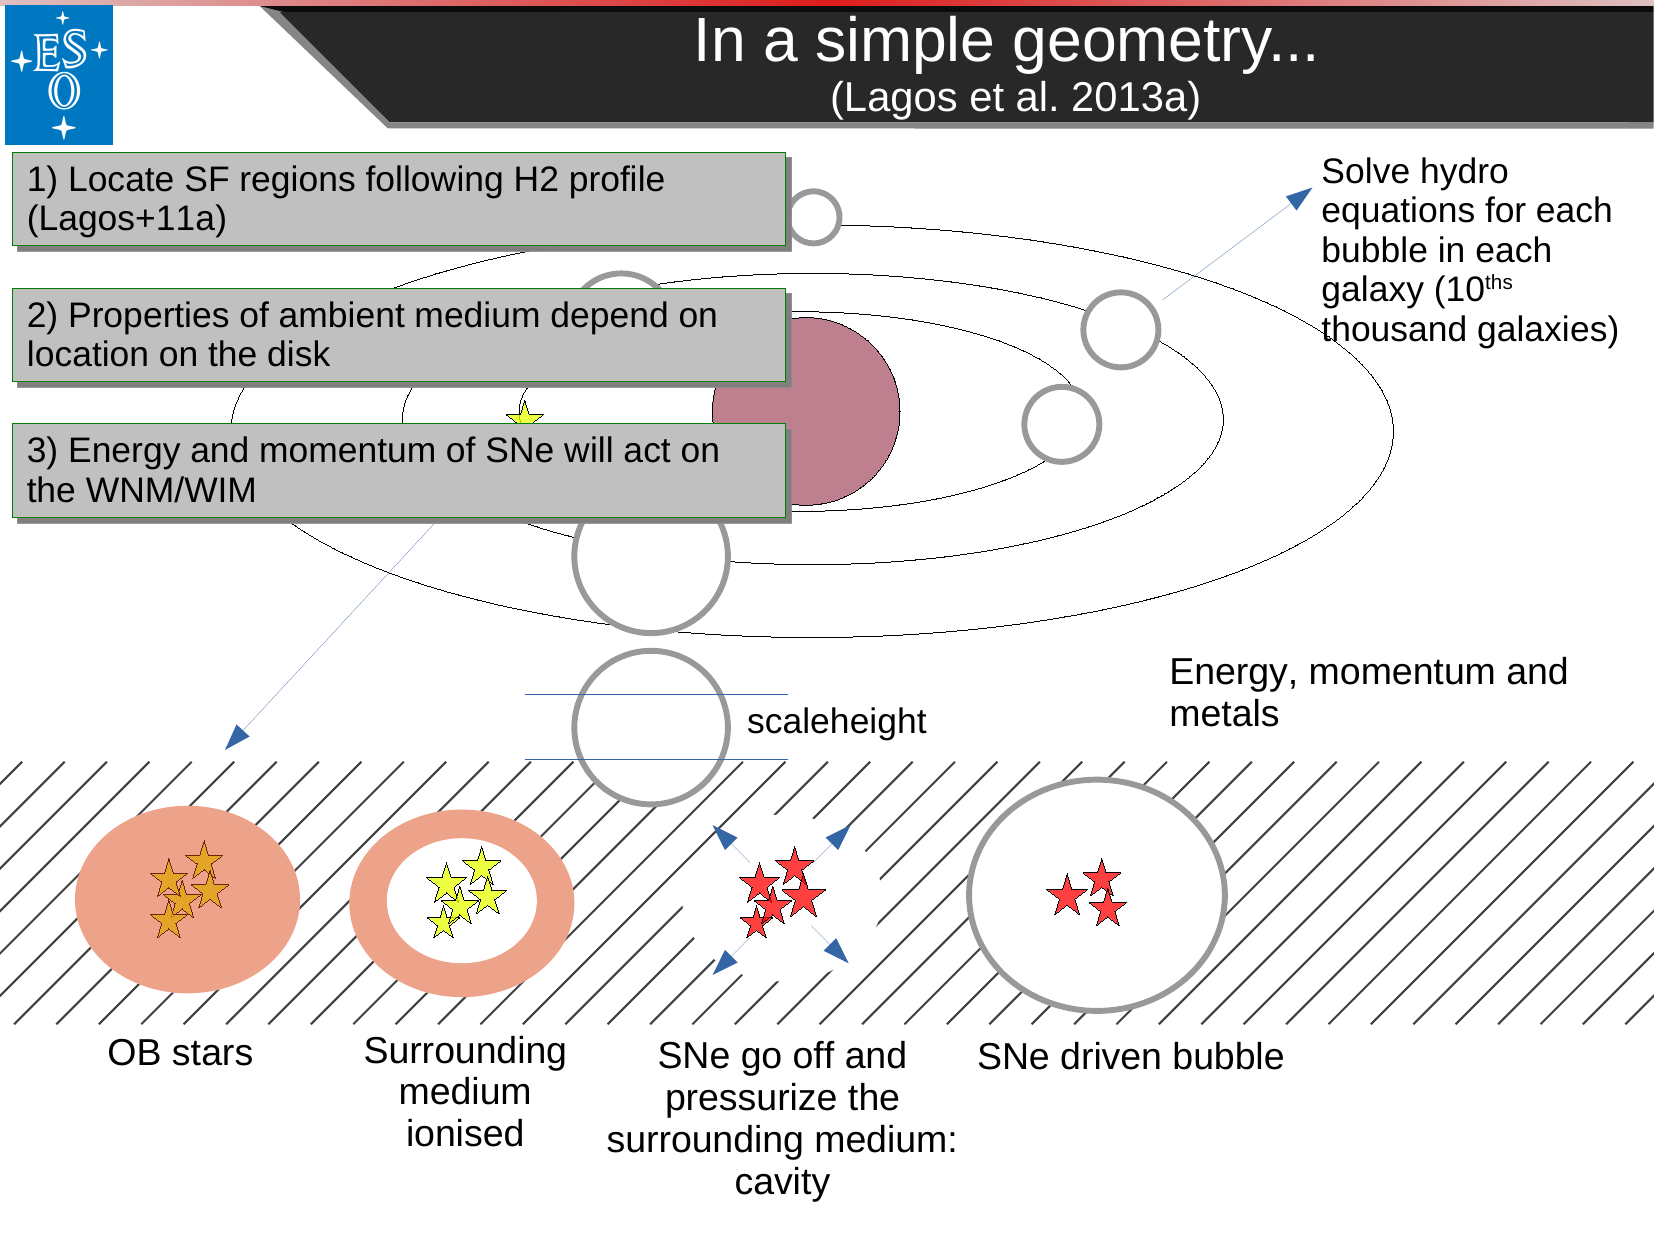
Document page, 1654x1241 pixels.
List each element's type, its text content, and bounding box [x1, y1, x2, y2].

picture [5, 5, 113, 145]
text_box scaleheight [732, 694, 995, 750]
text_box [584, 273, 658, 288]
text_box SNe go off and pressurize the surrounding medium: cavity [585, 1028, 980, 1211]
text_box OB stars [92, 1024, 318, 1081]
text_box 1) Locate SF regions following H2 profile (Lagos+11a) [12, 152, 786, 246]
text_box [0, 760, 1654, 1025]
text_box [506, 400, 544, 423]
title In a simple geometry... (Lagos et al. 2013a) [397, 4, 1635, 121]
text_box 3) Energy and momentum of SNe will act on the WNM/WIM [12, 423, 786, 518]
text_box Surrounding medium ionised [331, 1022, 599, 1163]
text_box [574, 524, 728, 634]
text_box [712, 317, 901, 506]
text_box [792, 191, 840, 244]
text_box Energy, momentum and metals [1154, 643, 1643, 742]
text_box [574, 695, 728, 759]
text_box SNe driven bubble [934, 1028, 1328, 1085]
text_box 2) Properties of ambient medium depend on location on the disk [12, 288, 786, 382]
text_box [582, 650, 721, 694]
text_box [1024, 386, 1100, 462]
text_box [1083, 292, 1159, 368]
text_box Solve hydro equations for each bubble in each galaxy (10ths thousand galaxies) [1306, 144, 1645, 357]
